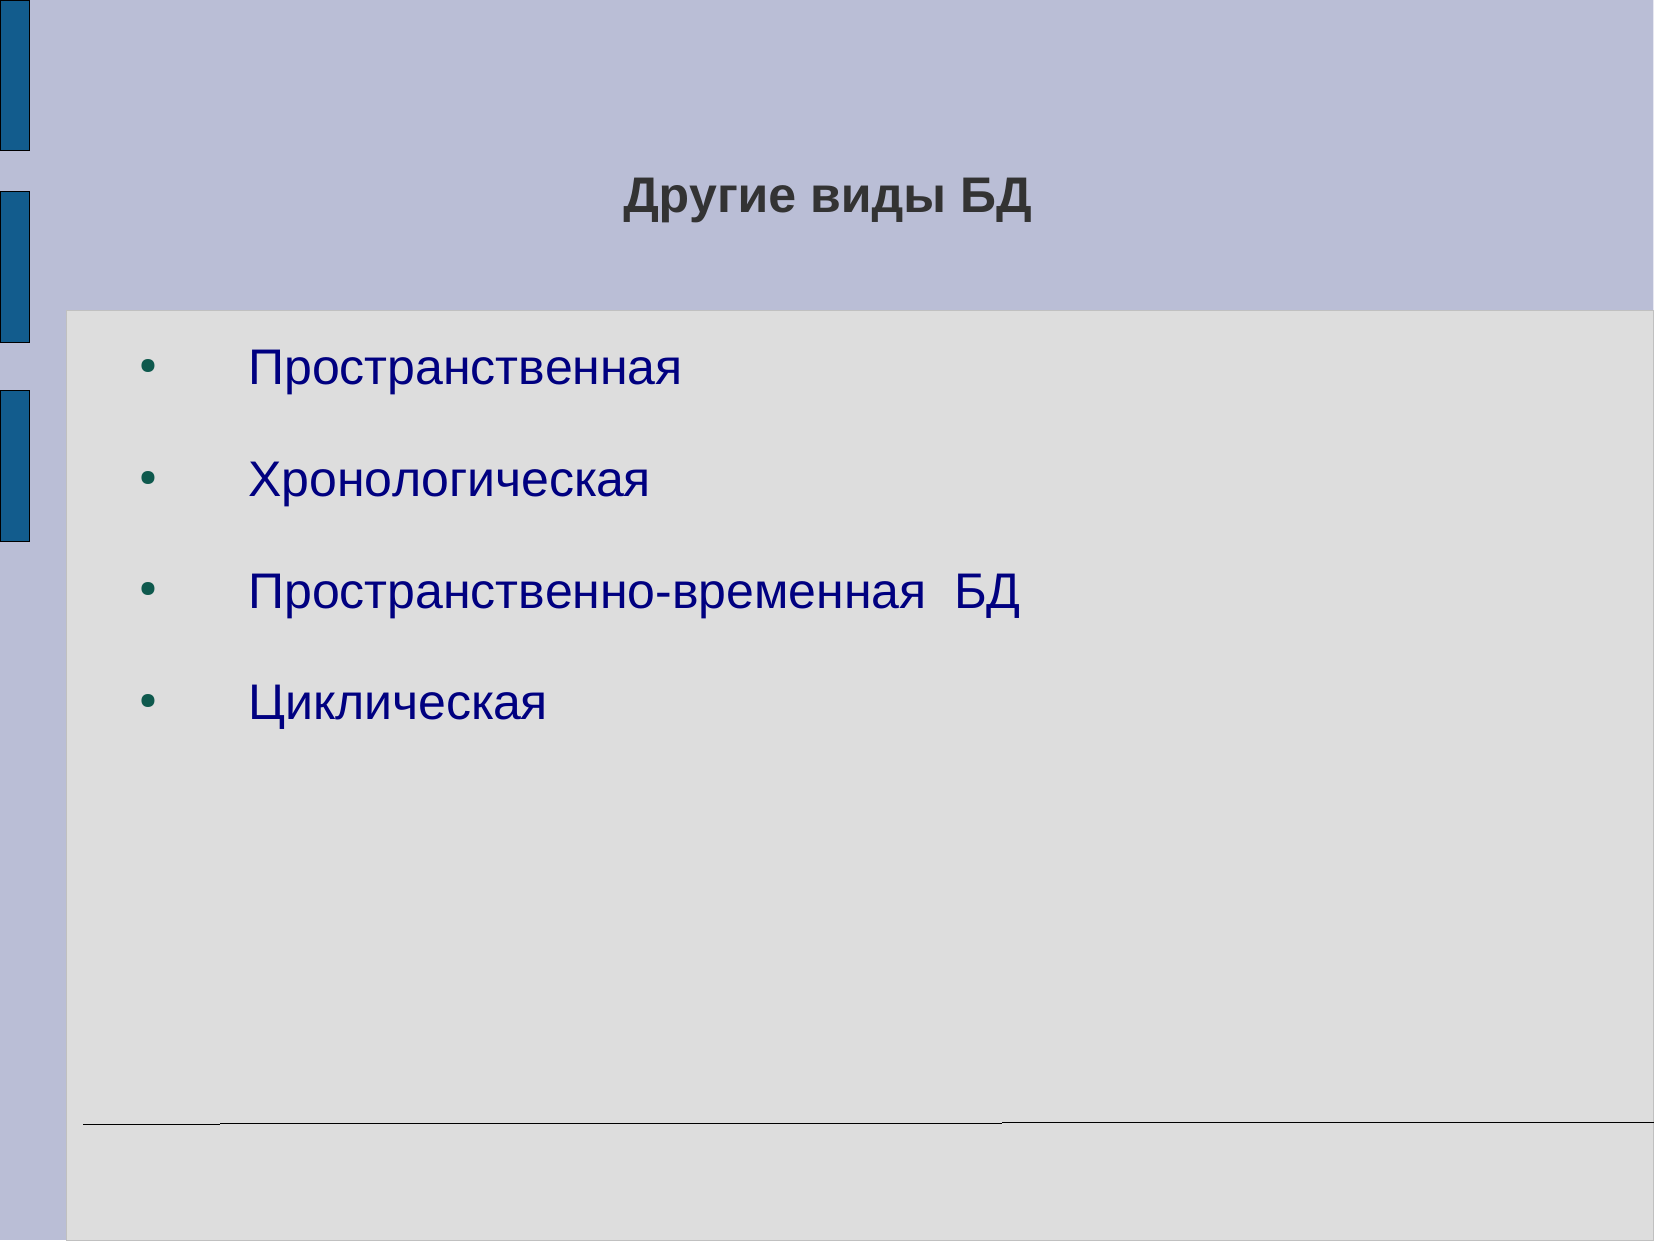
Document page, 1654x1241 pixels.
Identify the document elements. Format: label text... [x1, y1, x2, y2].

list Пространственная Хронологическая Пространственно-временная БД Циклическая [121, 339, 1534, 1122]
title Другие виды БД [121, 91, 1534, 299]
